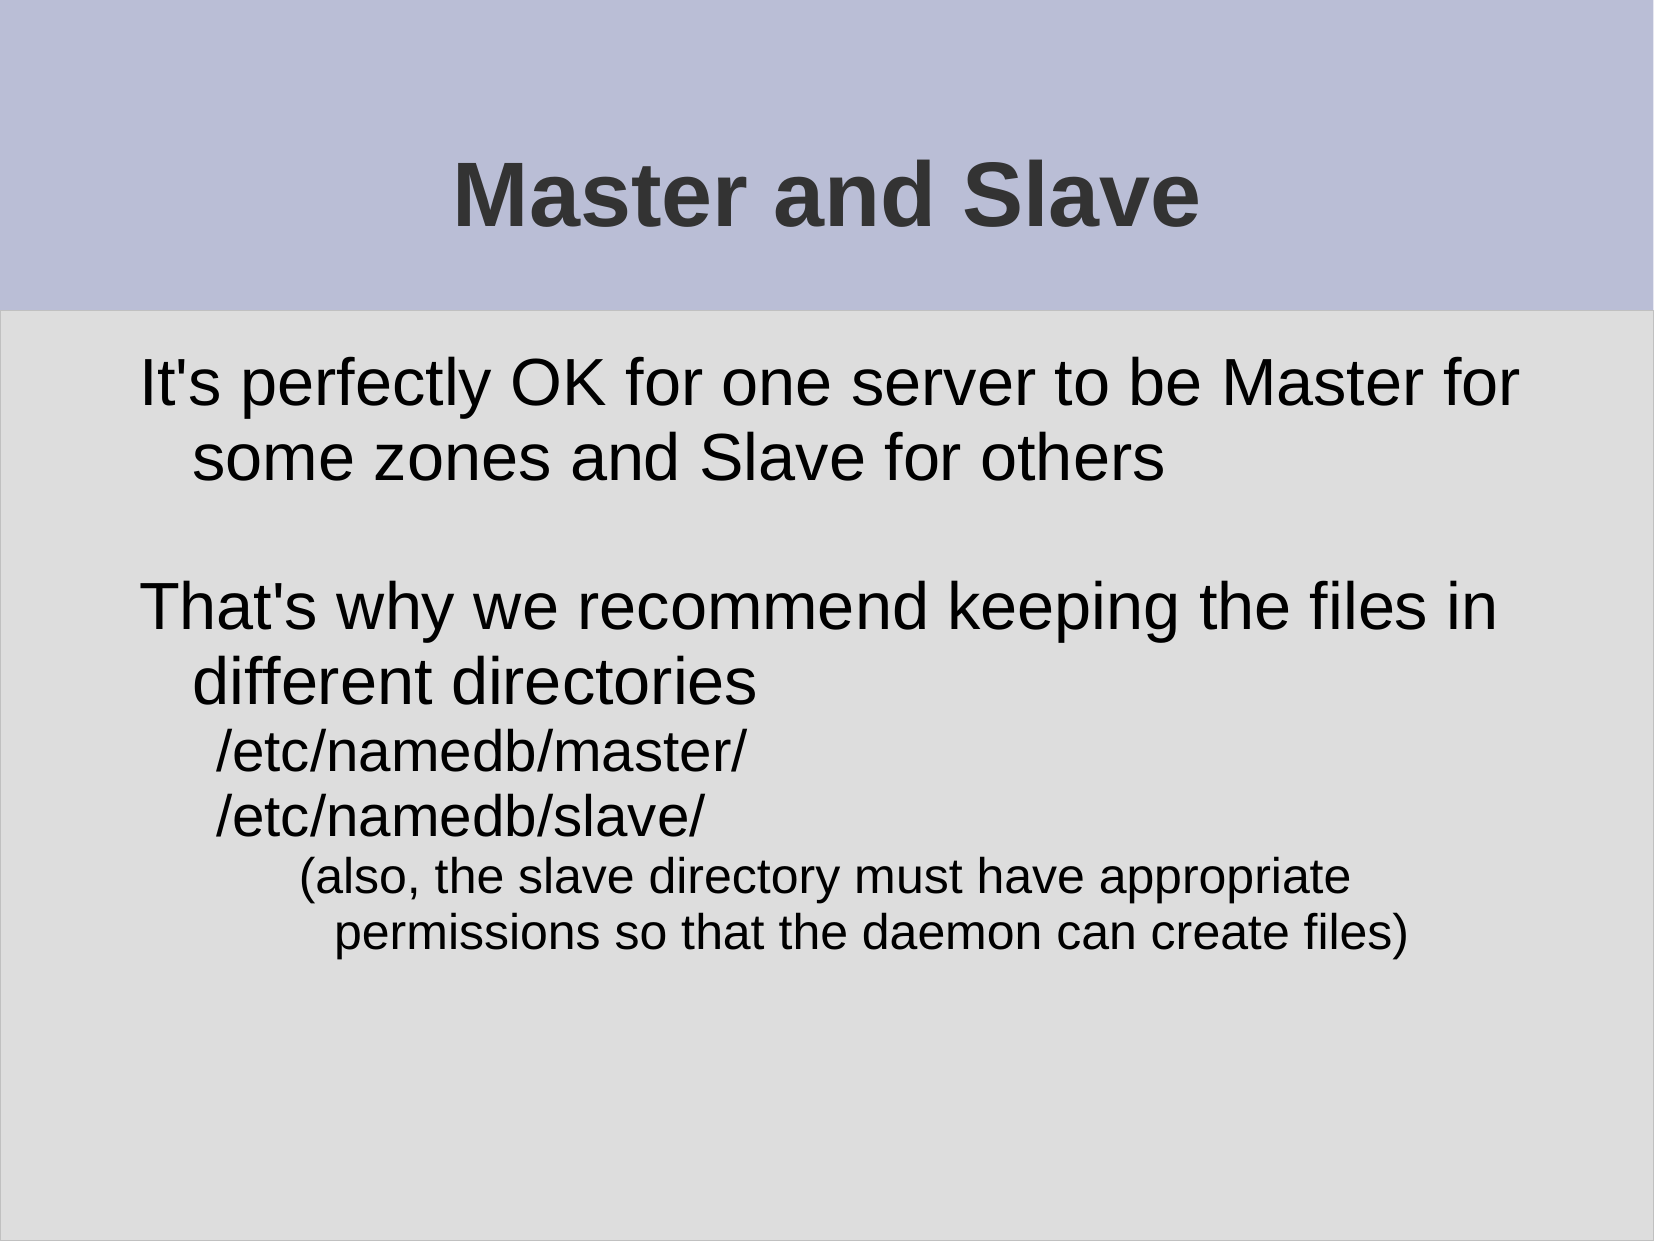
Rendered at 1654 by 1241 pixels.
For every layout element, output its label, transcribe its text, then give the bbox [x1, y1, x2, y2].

title Master and Slave [121, 91, 1534, 299]
list It's perfectly OK for one server to be Master for some zones and Slave for others That's why we recommend keeping the files in different directories /etc/namedb/master/ /etc/namedb/slave/ (also, the slave directory must have appropriate permissions so that the daemon can create files) [121, 344, 1534, 1127]
